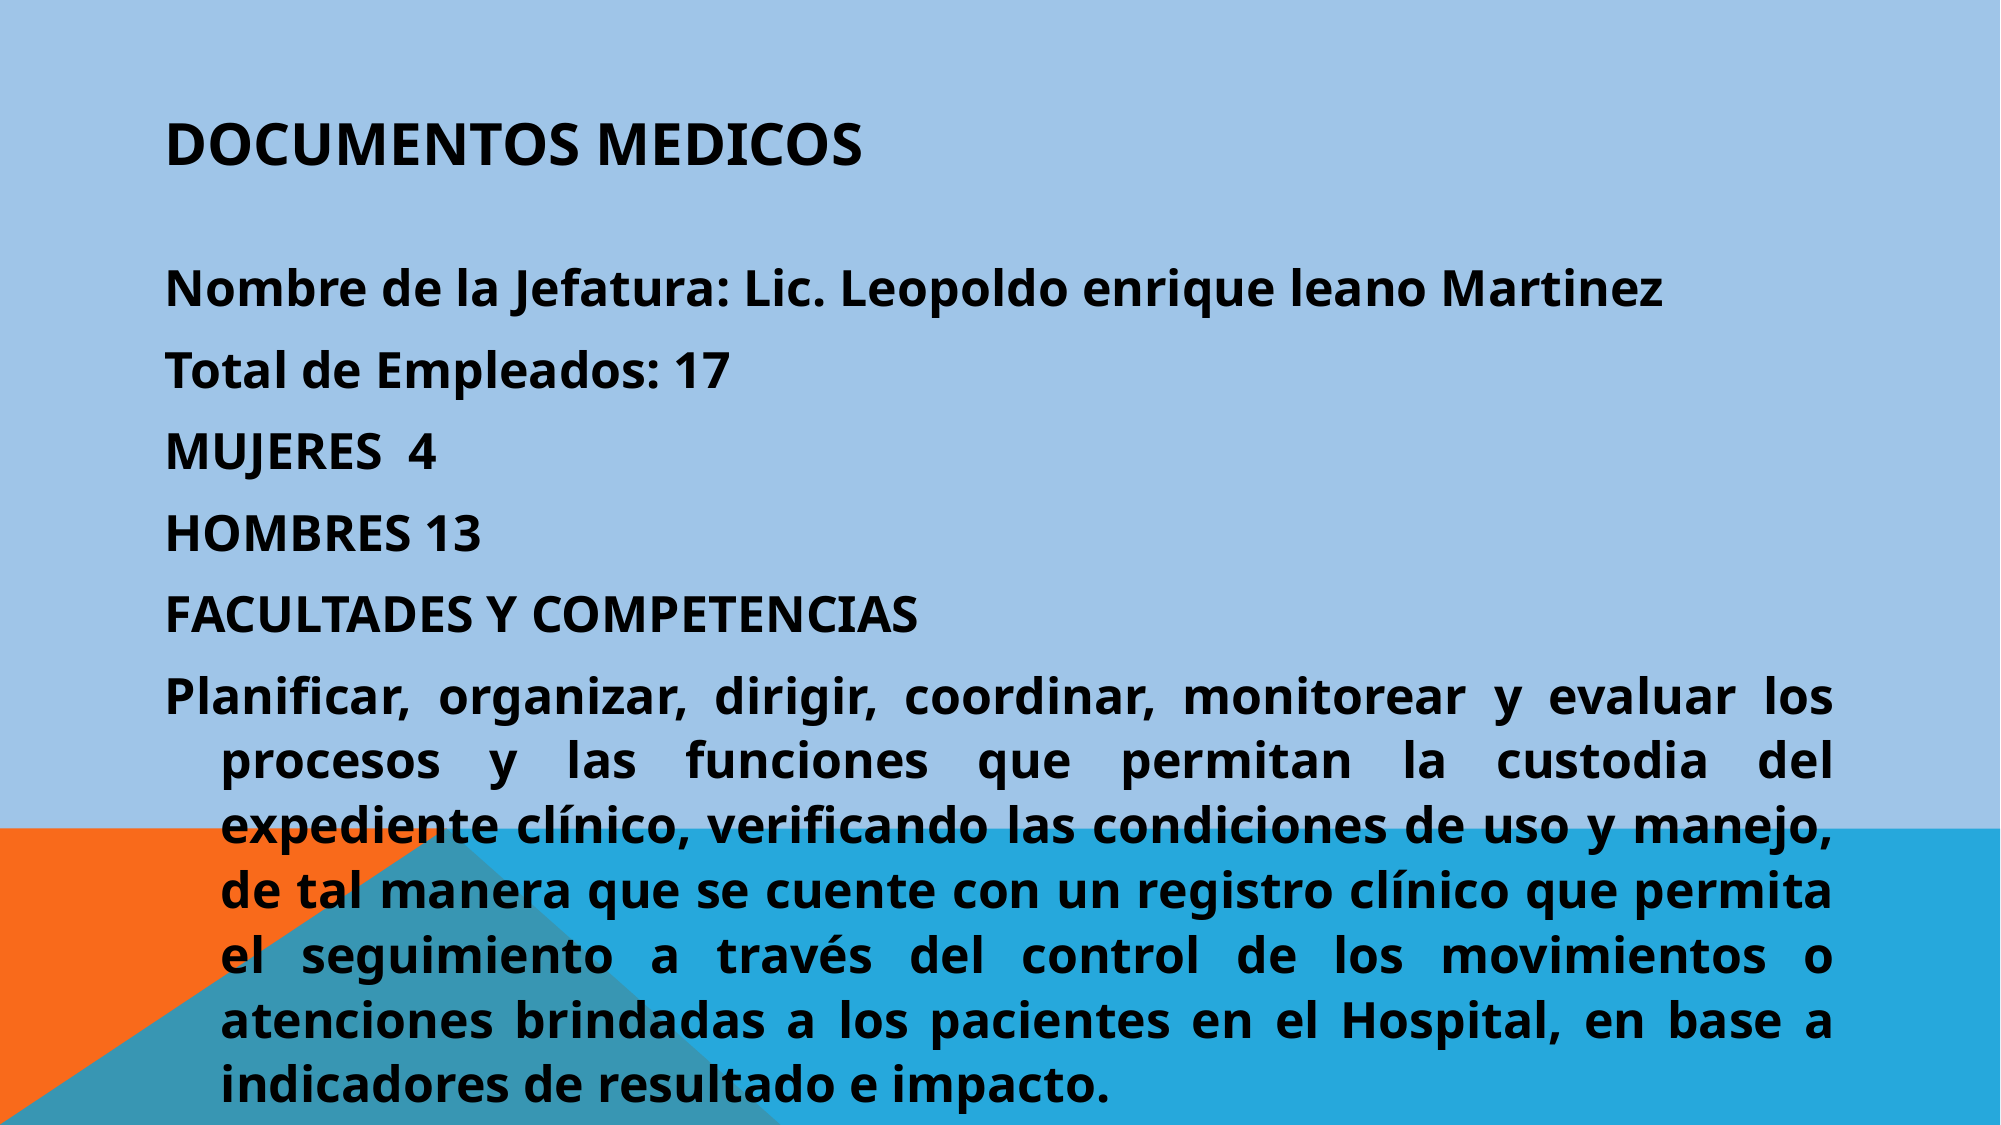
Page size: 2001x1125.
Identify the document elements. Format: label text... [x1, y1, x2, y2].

text_box Nombre de la Jefatura: Lic. Leopoldo enrique leano Martinez Total de Empleados: 17 MUJERES 4 HOMBRES 13 FACULTADES Y COMPETENCIAS Planificar, organizar, dirigir, coordinar, monitorear y evaluar los procesos y las funciones que permitan la custodia del expediente clínico, verificando las condiciones de uso y manejo, de tal manera que se cuente con un registro clínico que permita el seguimiento a través del control de los movimientos o atenciones brindadas a los pacientes en el Hospital, en base a indicadores de resultado e impacto. [149, 244, 1850, 1007]
text_box DOCUMENTOS MEDICOS [149, 99, 1850, 244]
